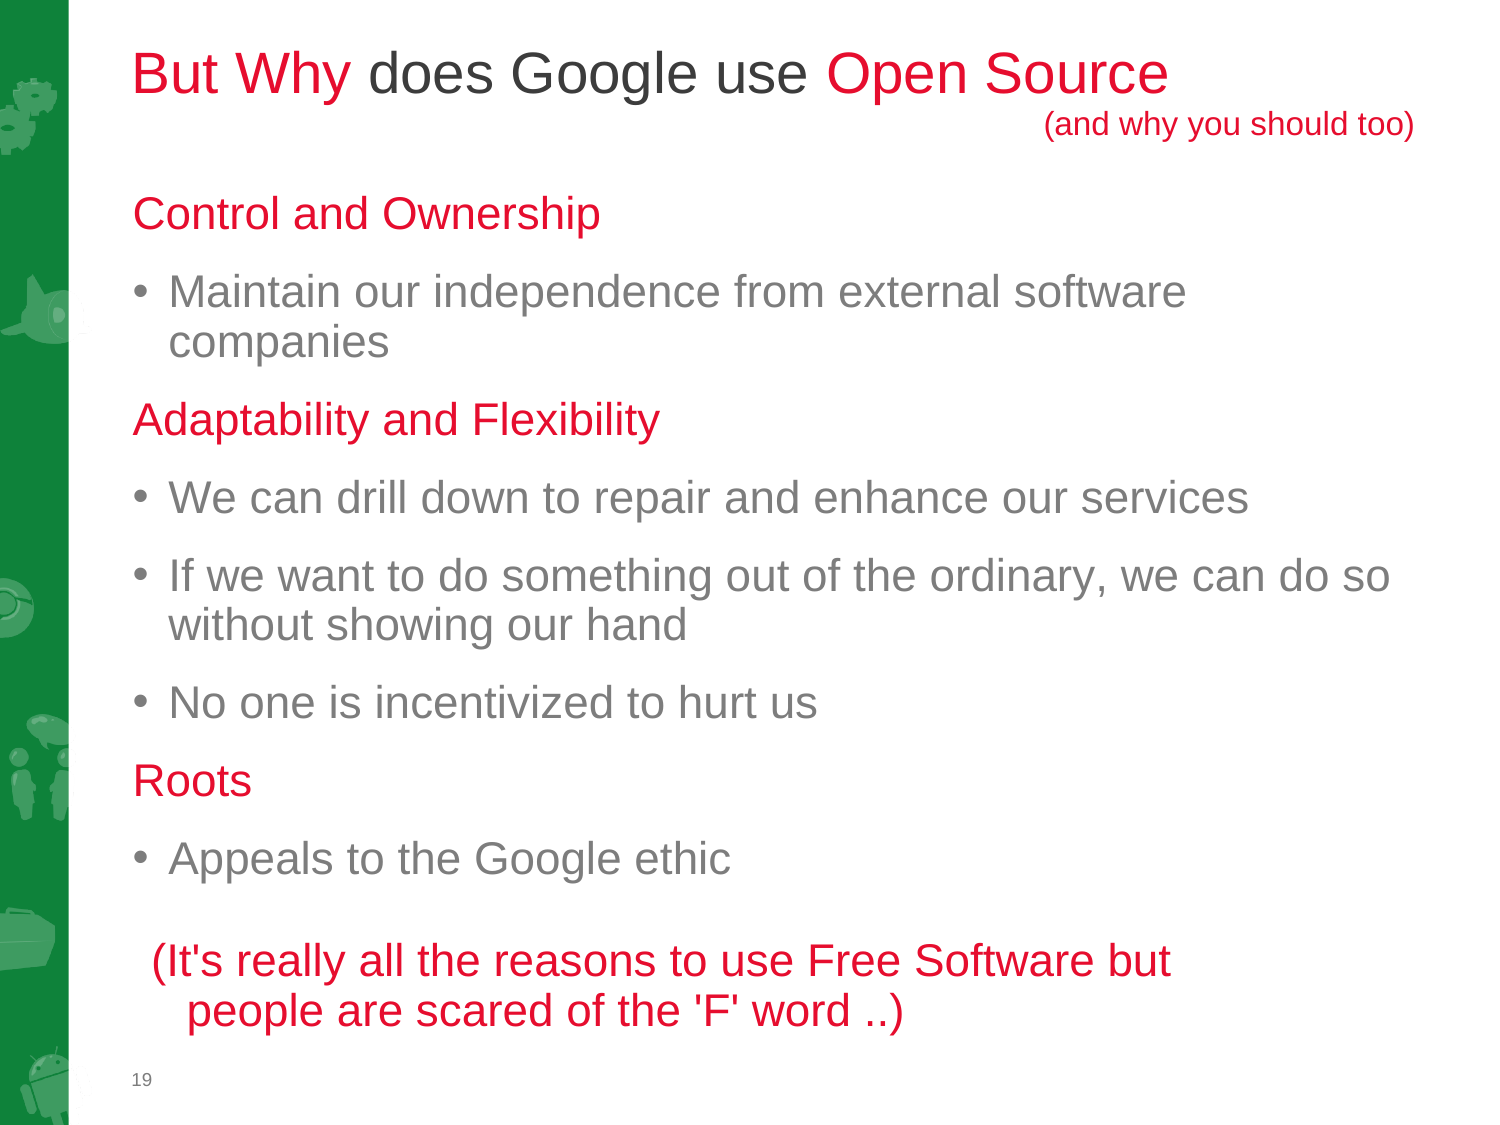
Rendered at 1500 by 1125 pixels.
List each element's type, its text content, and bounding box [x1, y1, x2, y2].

text_box (It's really all the reasons to use Free Software but people are scared of the 'F' word ..) [135, 930, 1216, 1044]
text_box But Why does Google use Open Source (and why you should too) [116, 37, 1431, 150]
picture [0, 78, 58, 155]
picture [20, 1046, 92, 1125]
text_box <number> [116, 1061, 181, 1098]
picture [9, 714, 76, 821]
text_box Control and Ownership Maintain our independence from external software companies Adaptability and Flexibility We can drill down to repair and enhance our services If we want to do something out of the ordinary, we can do so without showing our hand No one is incentivized to hurt us Roots Appeals to the Google ethic [116, 182, 1429, 982]
picture [0, 907, 56, 972]
picture [0, 578, 34, 638]
picture [0, 274, 92, 344]
